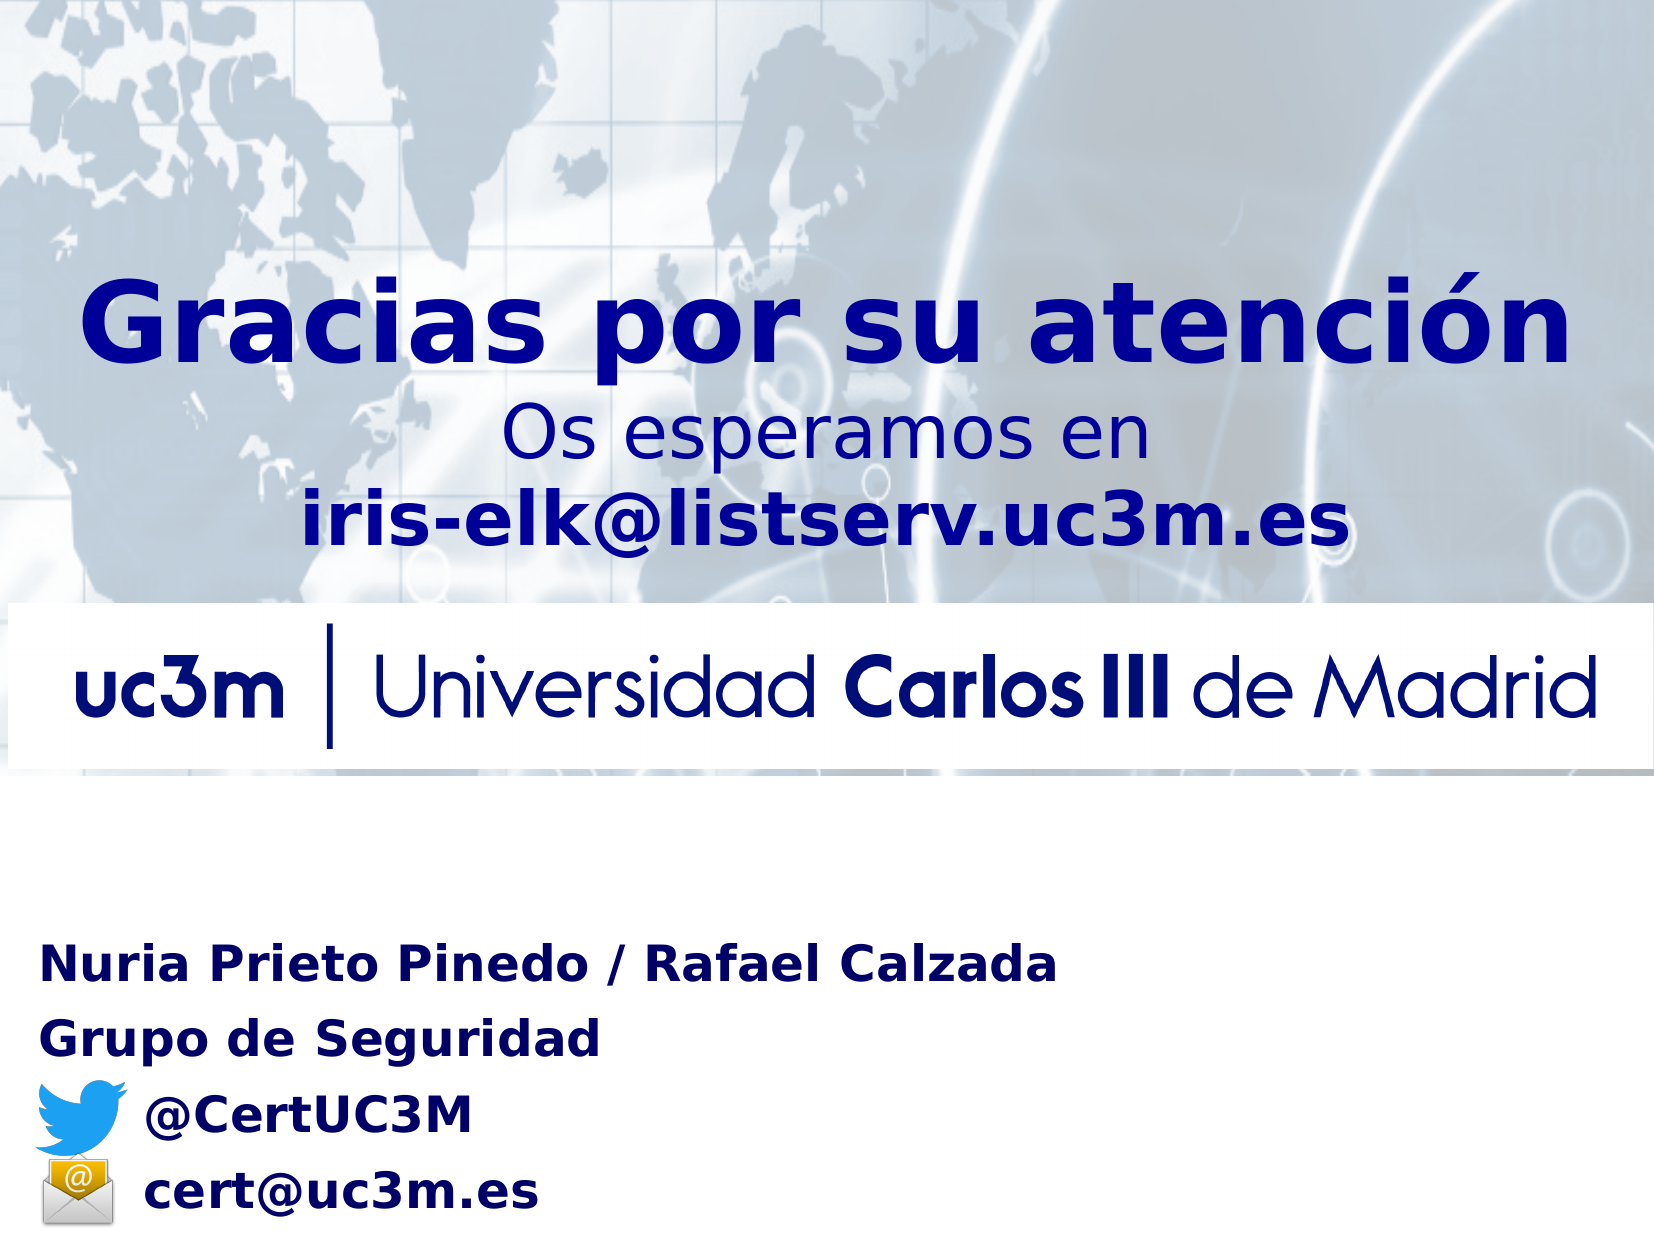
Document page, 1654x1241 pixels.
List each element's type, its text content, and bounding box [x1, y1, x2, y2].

text_box Nuria Prieto Pinedo / Rafael Calzada Grupo de Seguridad @CertUC3M cert@uc3m.es [23, 927, 1099, 1229]
title Gracias por su atención Os esperamos en iris-elk@listserv.uc3m.es [0, 53, 1654, 768]
